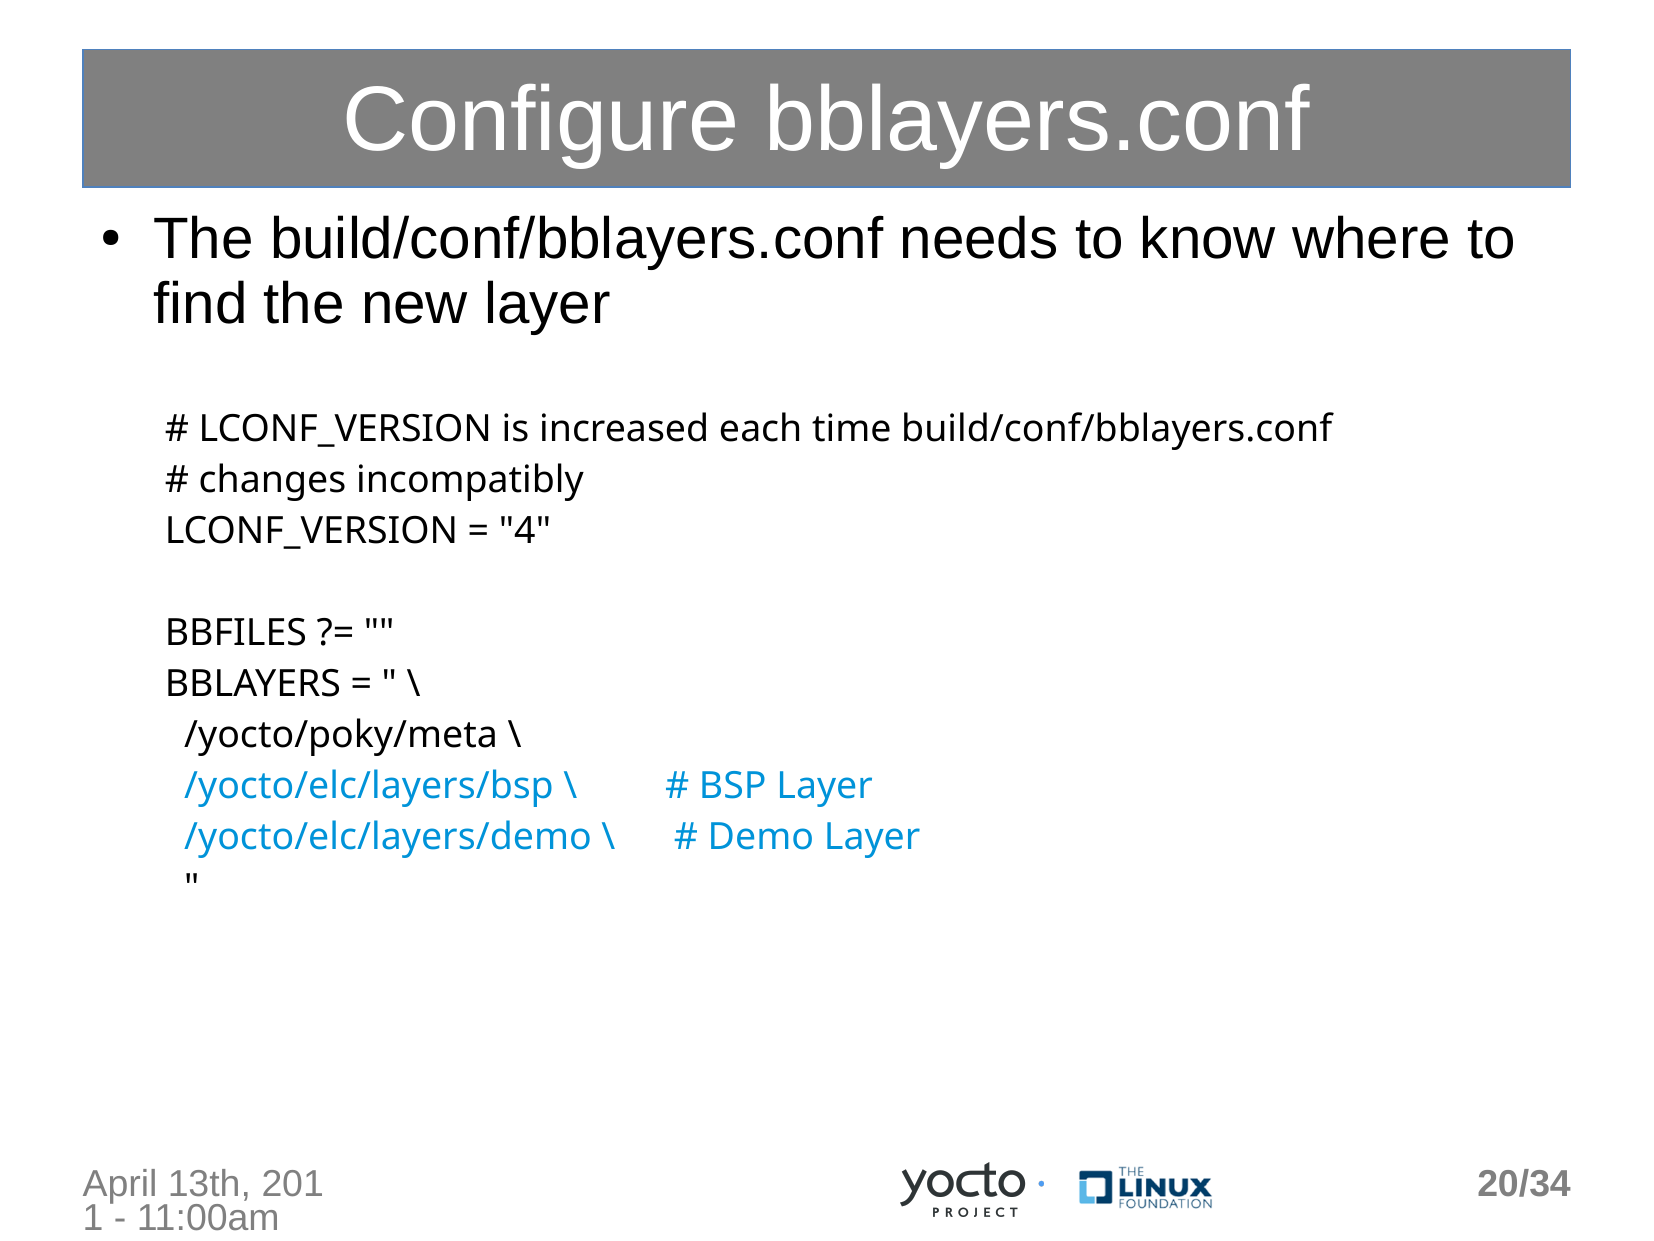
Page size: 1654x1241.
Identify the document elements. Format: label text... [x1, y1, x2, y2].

picture [1075, 1162, 1215, 1211]
title Configure bblayers.conf [82, 56, 1571, 181]
text_box # LCONF_VERSION is increased each time build/conf/bblayers.conf # changes incompatibly LCONF_VERSION = "4" BBFILES ?= "" BBLAYERS = " \ /yocto/poky/meta \ /yocto/elc/layers/bsp \ # BSP Layer /yocto/elc/layers/demo \ # Demo Layer " [150, 393, 1434, 888]
picture [900, 1162, 1044, 1217]
list The build/conf/bblayers.conf needs to know where to find the new layer [82, 206, 1576, 1025]
